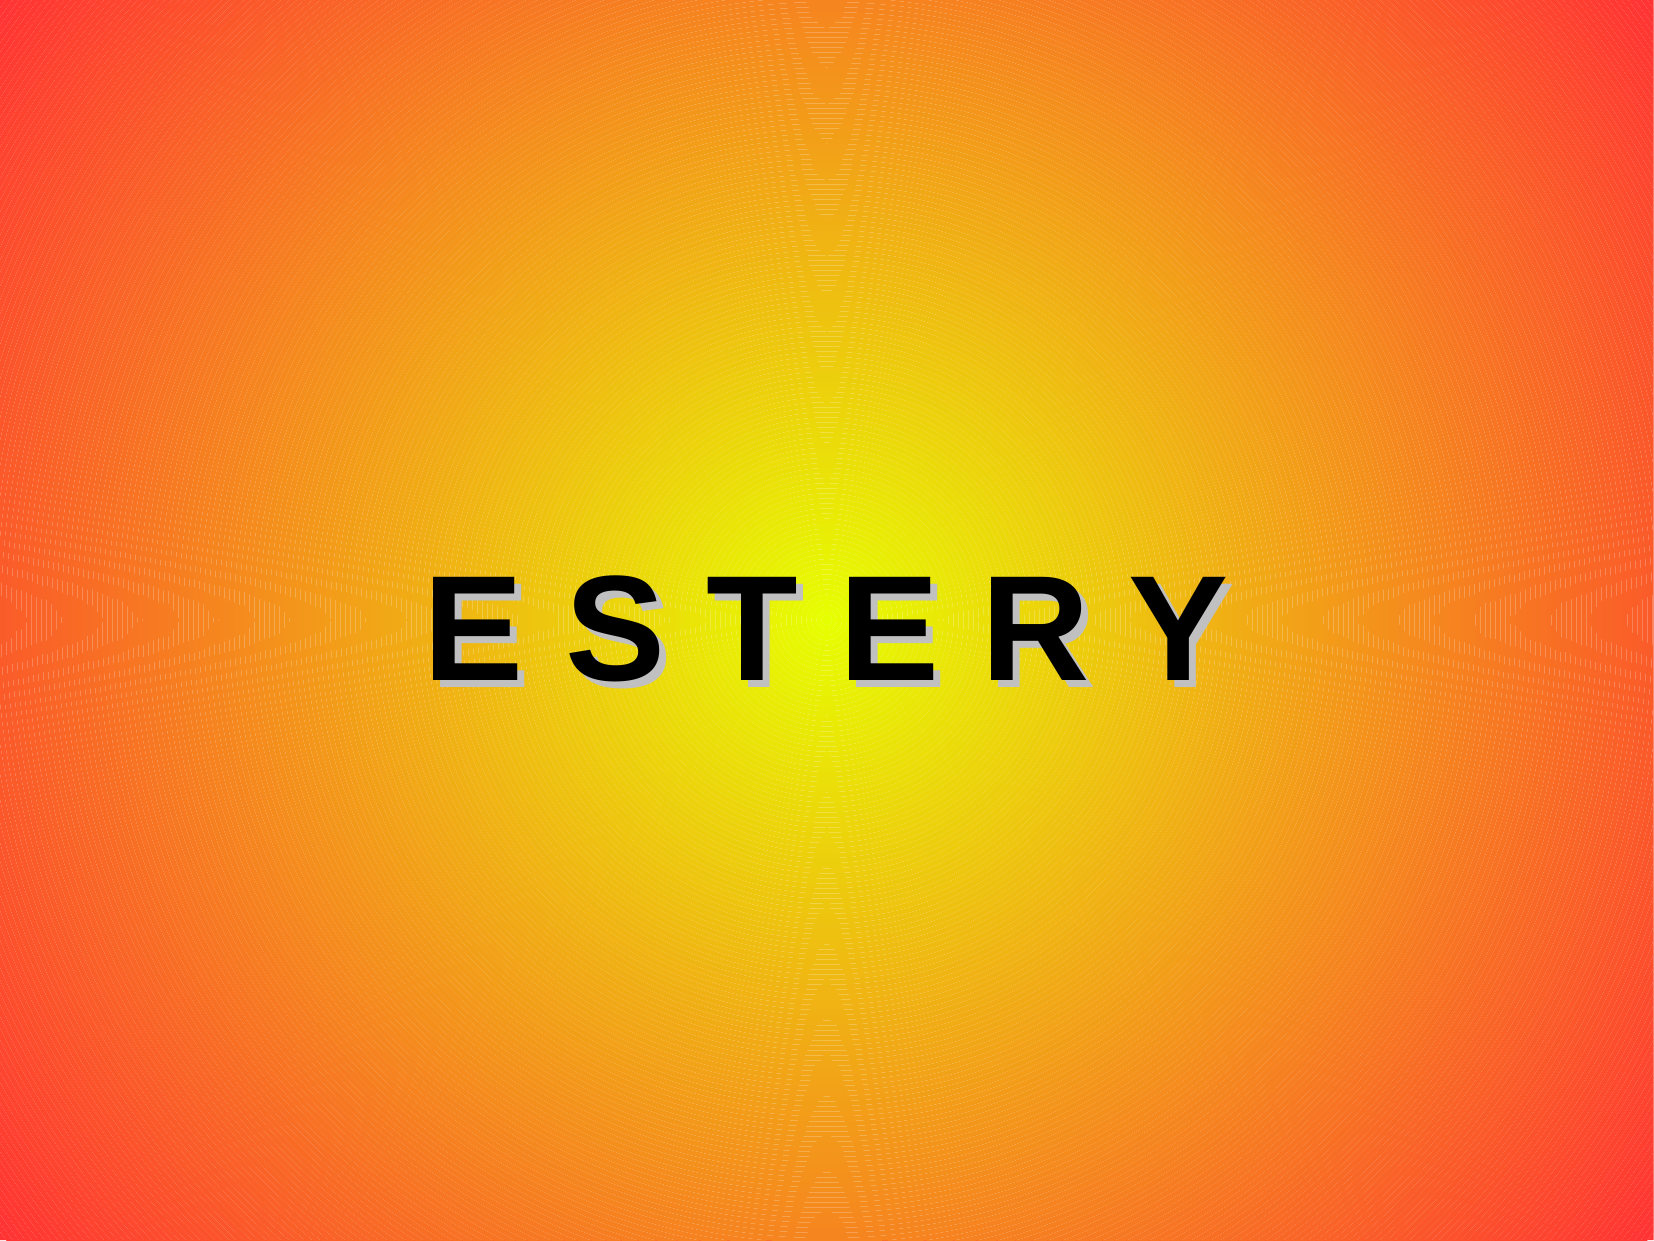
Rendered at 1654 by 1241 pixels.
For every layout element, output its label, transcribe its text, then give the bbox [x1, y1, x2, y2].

subtitle E S T E R Y [82, 210, 1571, 1030]
